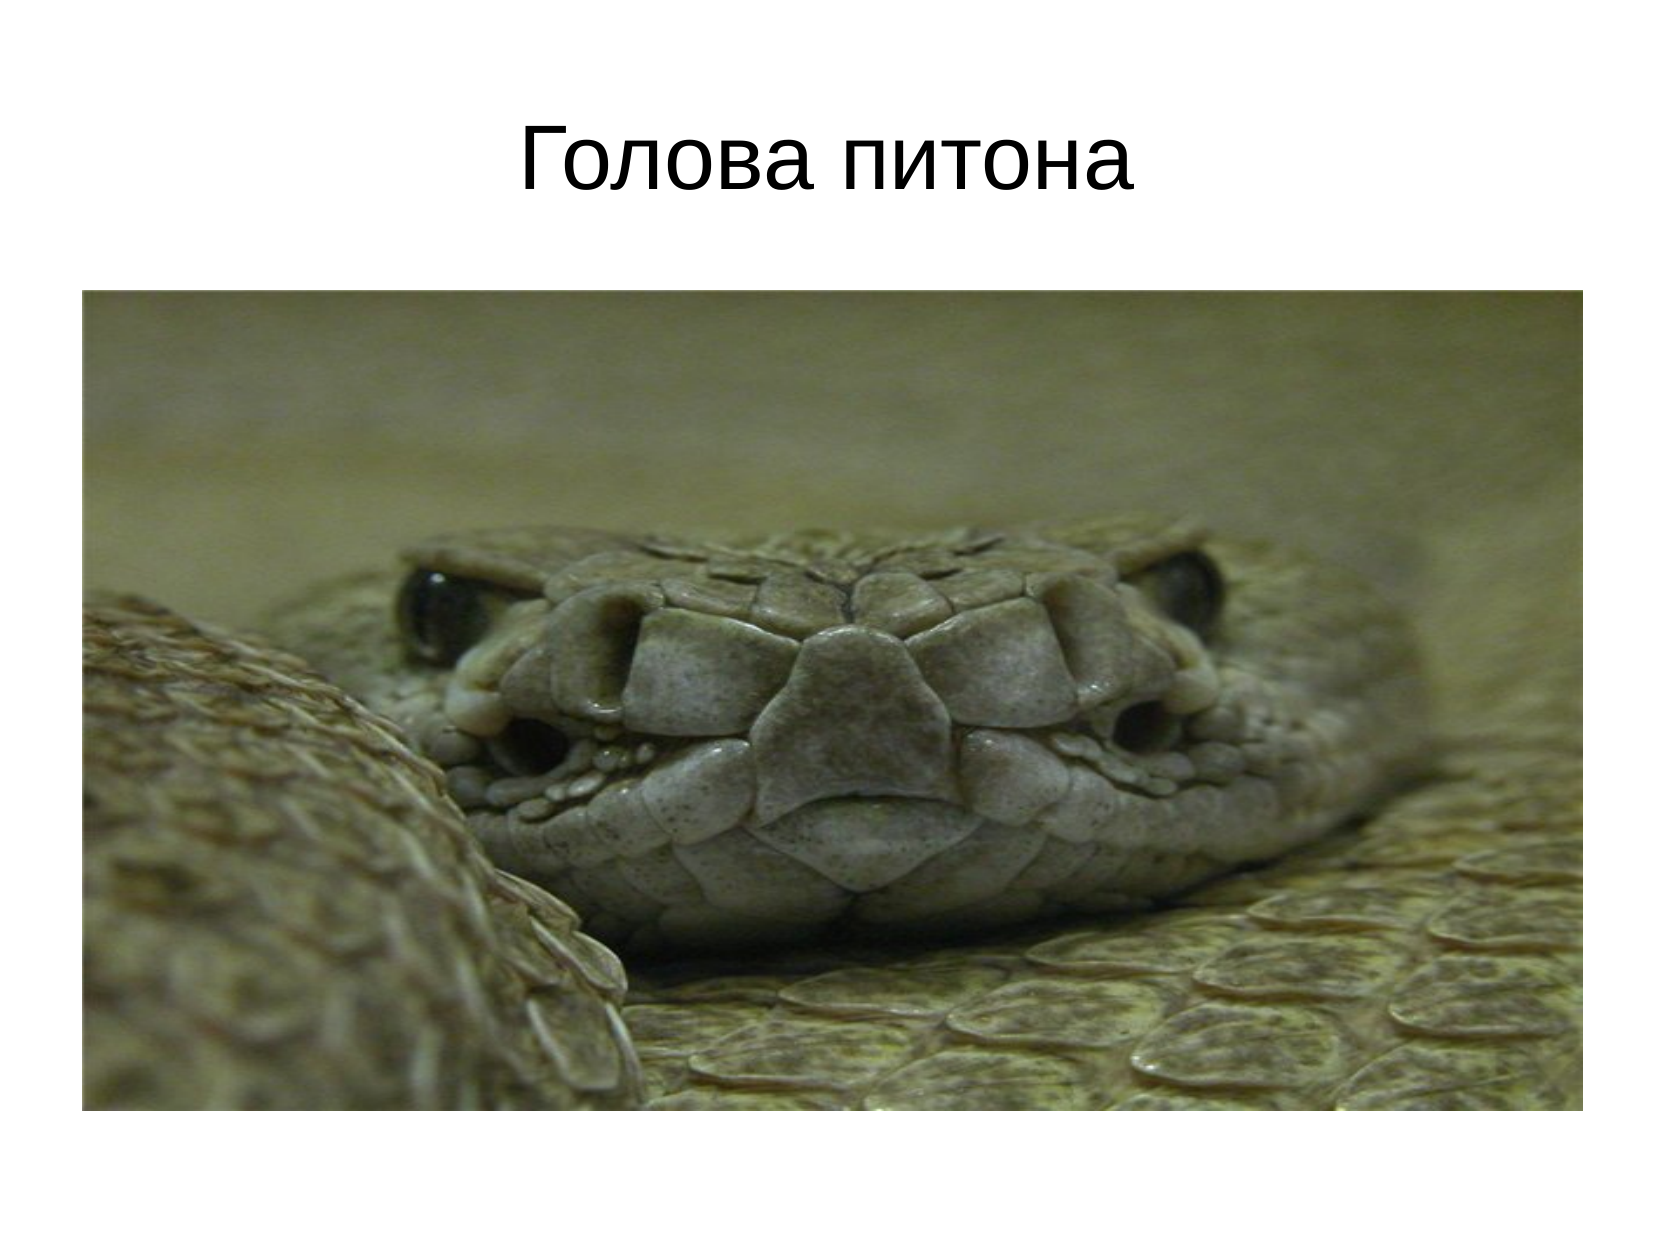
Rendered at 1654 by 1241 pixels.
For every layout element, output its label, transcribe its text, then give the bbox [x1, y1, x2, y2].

picture [82, 290, 1583, 1111]
title Голова питона [82, 49, 1571, 257]
